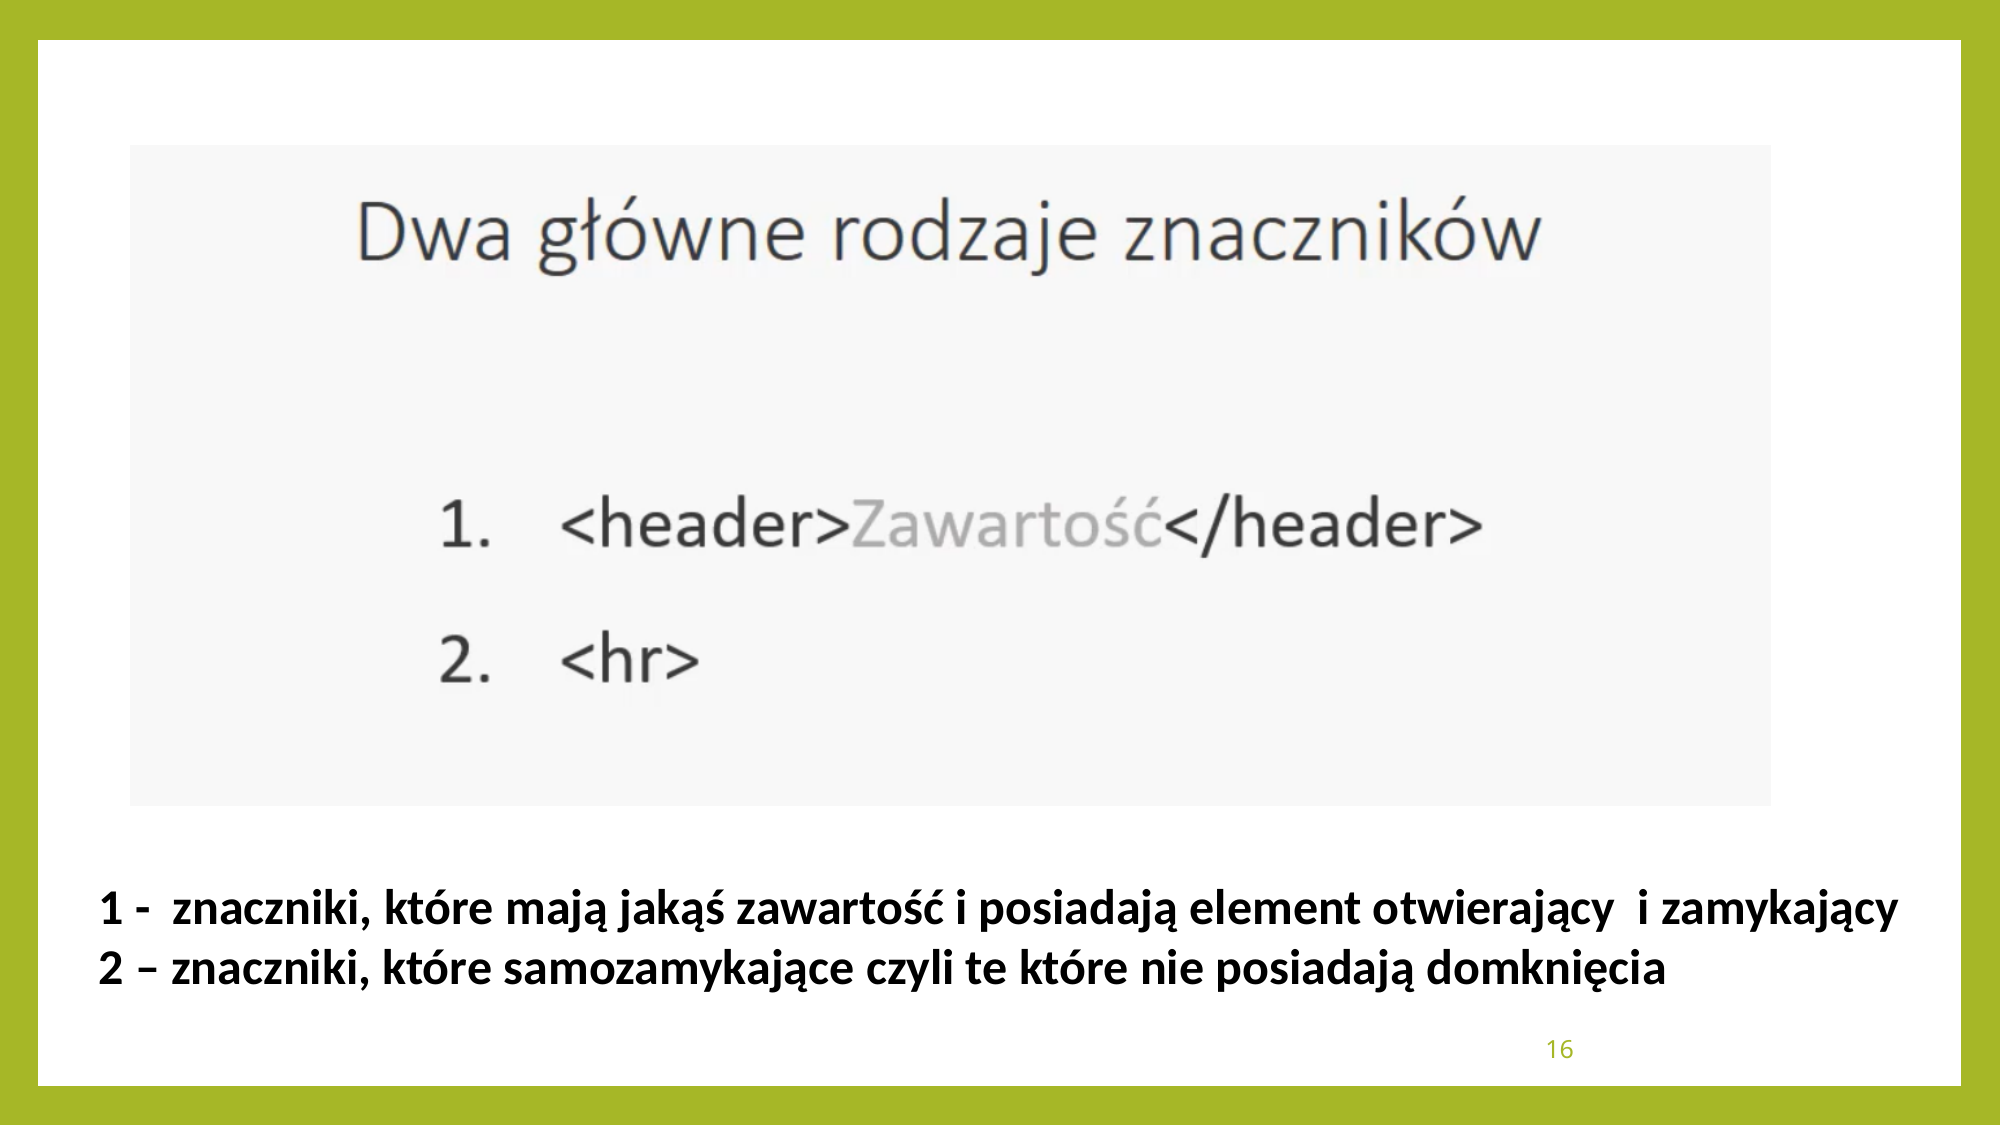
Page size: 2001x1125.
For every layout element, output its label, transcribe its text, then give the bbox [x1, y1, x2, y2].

text_box [1530, 1020, 1811, 1081]
text_box 1 - znaczniki, które mają jakąś zawartość i posiadają element otwierający i zamykający 2 – znaczniki, które samozamykające czyli te które nie posiadają domknięcia [83, 867, 1960, 1004]
picture [130, 145, 1771, 806]
